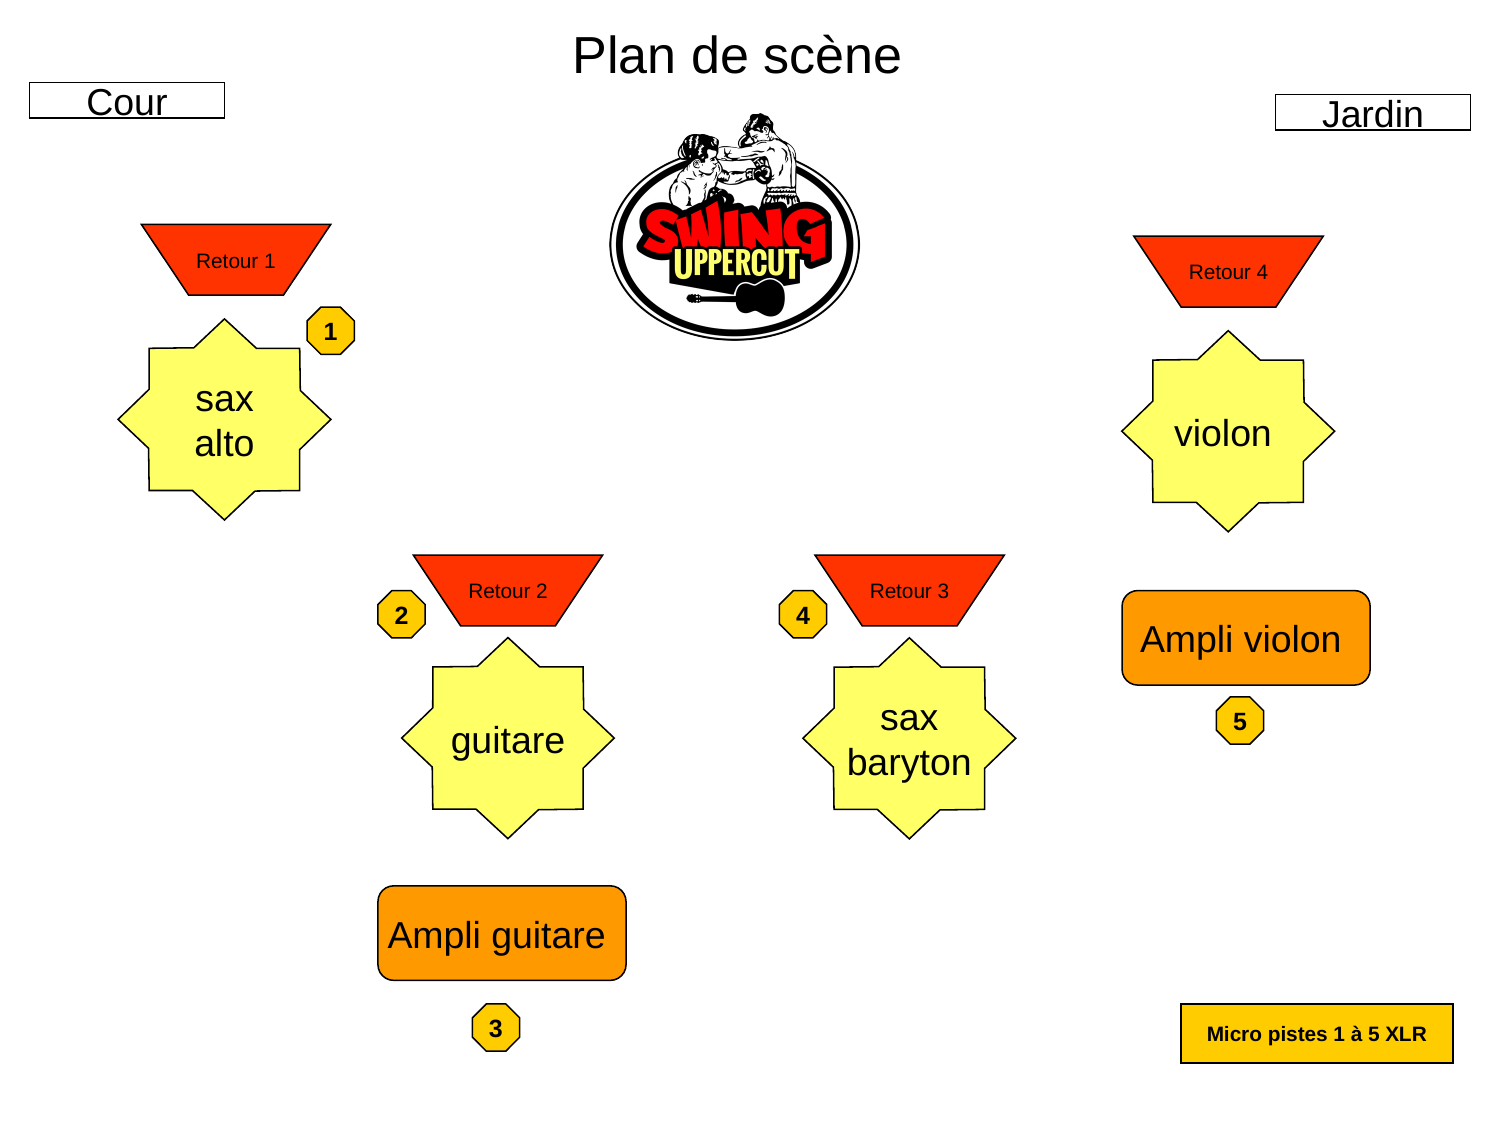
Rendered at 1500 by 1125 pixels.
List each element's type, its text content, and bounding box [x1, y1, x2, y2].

text_box Retour 1 [141, 224, 331, 296]
text_box Retour 2 [413, 555, 603, 626]
text_box 1 [307, 307, 355, 355]
text_box Ampli guitare [377, 885, 627, 981]
text_box 3 [472, 1003, 520, 1052]
text_box violon [1121, 330, 1335, 532]
text_box guitare [401, 637, 615, 839]
text_box Micro pistes 1 à 5 XLR [1181, 1003, 1453, 1063]
text_box Ampli violon [1122, 590, 1371, 686]
text_box Jardin [1275, 94, 1471, 130]
text_box Retour 3 [814, 555, 1005, 626]
text_box Retour 4 [1133, 236, 1324, 308]
text_box sax alto [118, 318, 331, 520]
text_box 2 [377, 590, 426, 638]
text_box 5 [1216, 696, 1264, 745]
text_box Cour [29, 82, 225, 119]
picture [606, 98, 863, 355]
text_box sax baryton [802, 637, 1016, 839]
title Plan de scène [100, 0, 1376, 107]
text_box 4 [779, 590, 827, 638]
